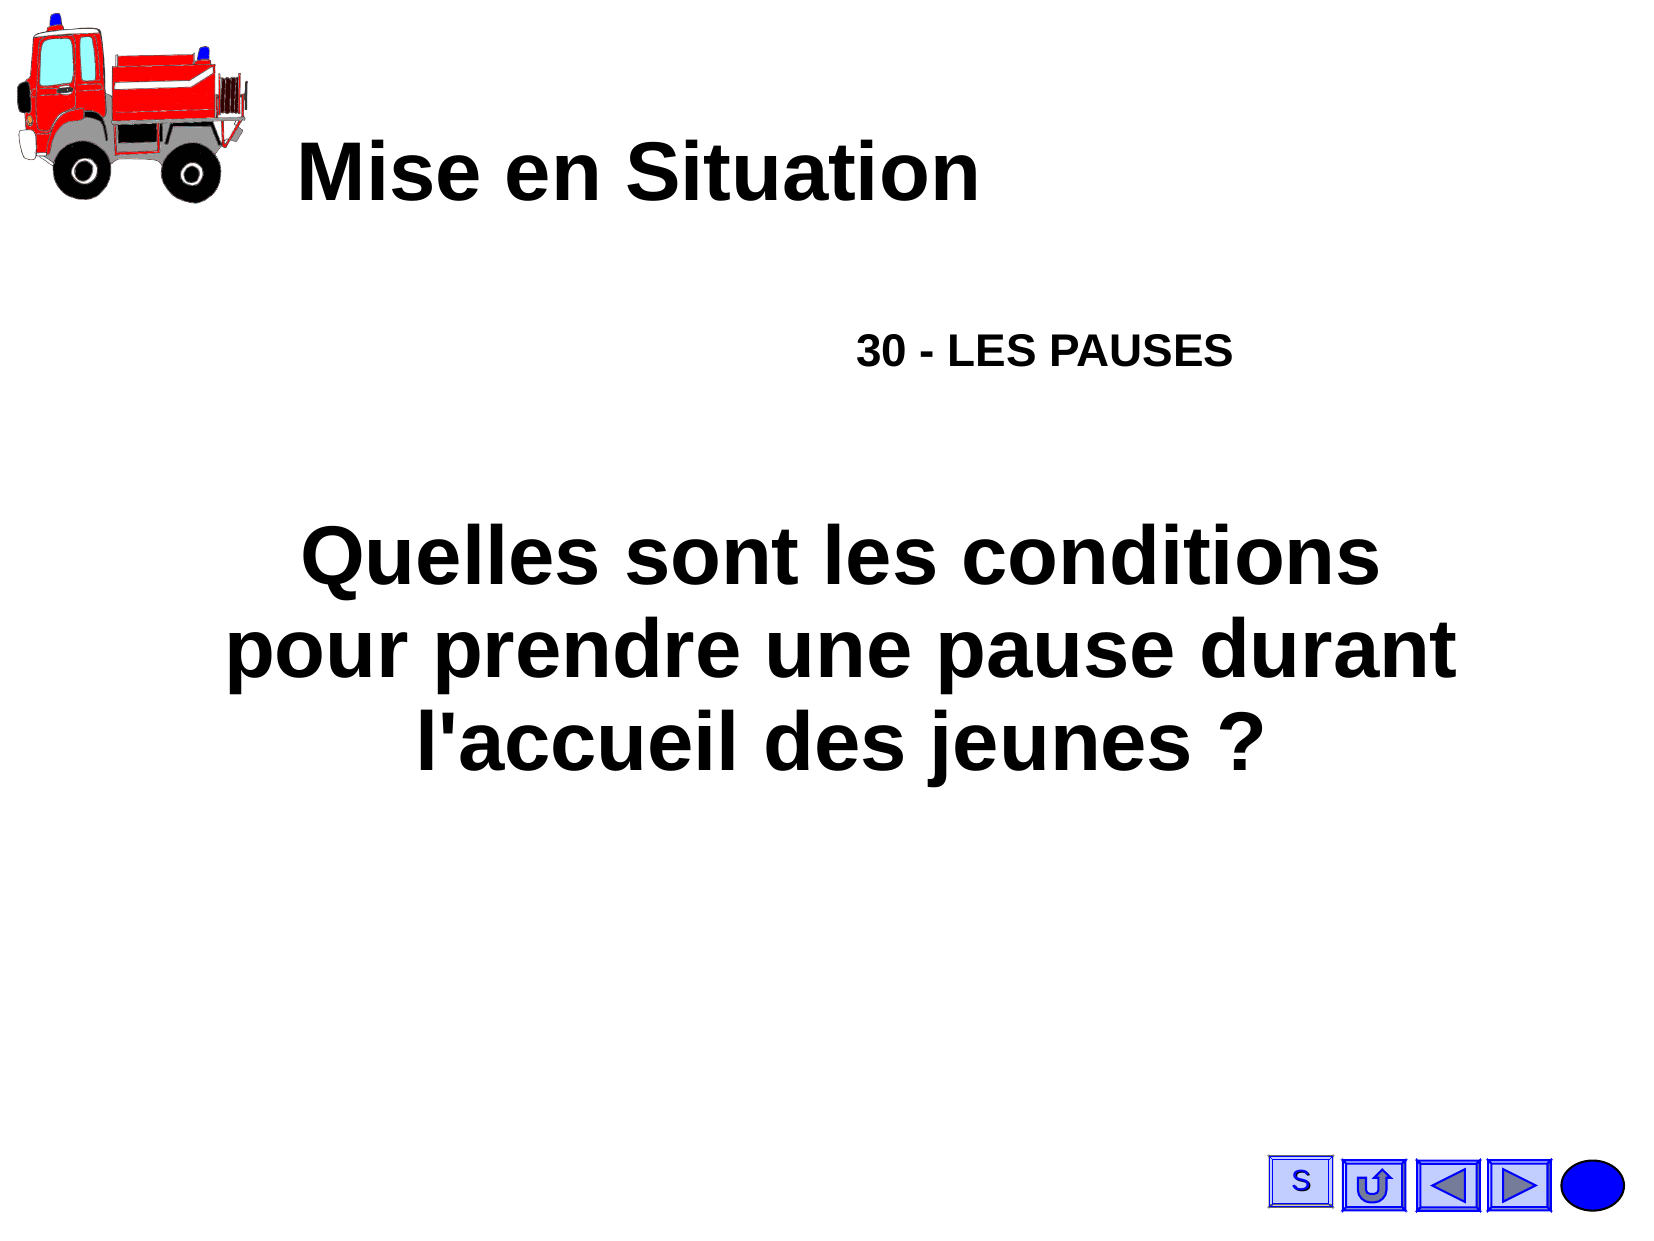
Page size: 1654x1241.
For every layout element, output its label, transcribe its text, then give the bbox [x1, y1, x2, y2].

text_box Mise en Situation [281, 118, 1020, 227]
text_box 30 - LES PAUSES [856, 324, 1241, 430]
picture [8, 8, 257, 216]
list Quelles sont les conditions pour prendre une pause durant l'accueil des jeunes ? [206, 501, 1477, 919]
text_box [1561, 1160, 1625, 1211]
